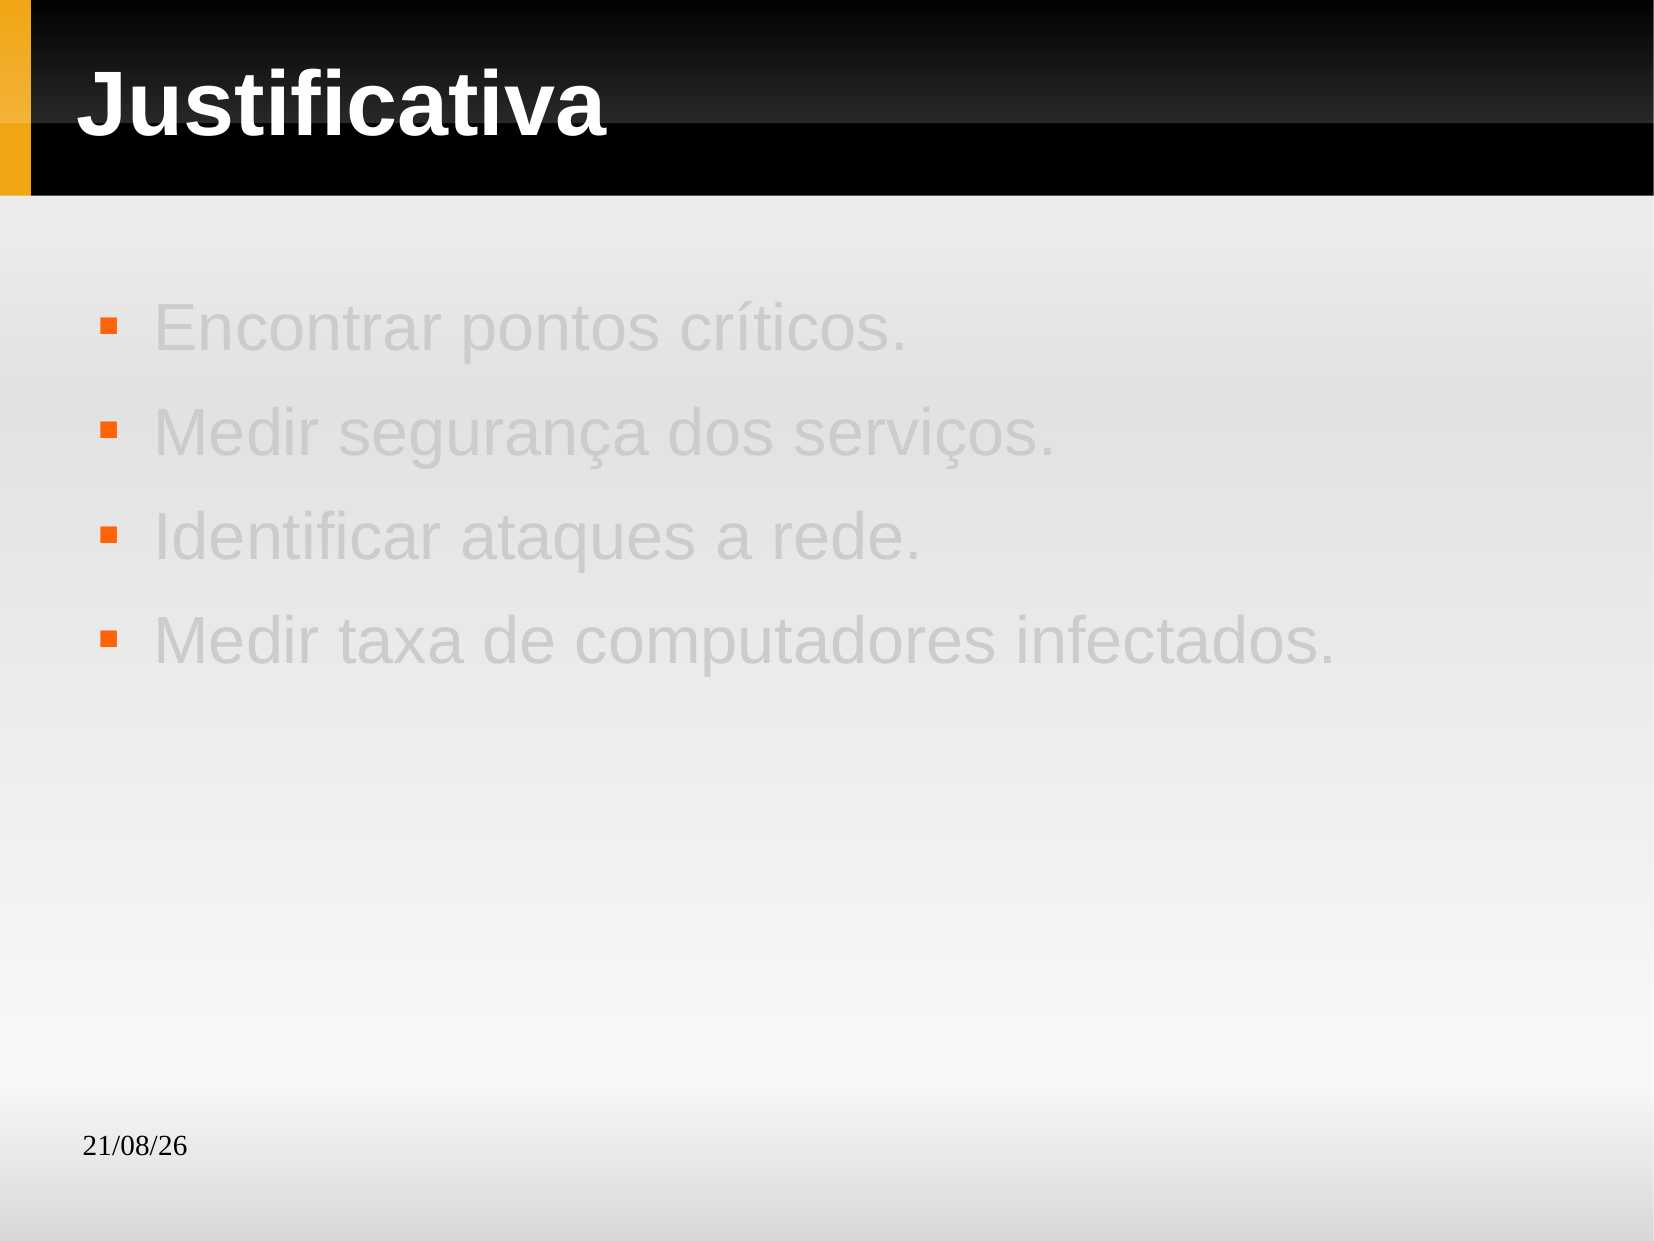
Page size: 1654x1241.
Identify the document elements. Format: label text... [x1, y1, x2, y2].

list Encontrar pontos críticos. Medir segurança dos serviços. Identificar ataques a rede. Medir taxa de computadores infectados. [82, 290, 1571, 824]
title Justificativa [76, 7, 1565, 200]
picture [0, 0, 1654, 1241]
